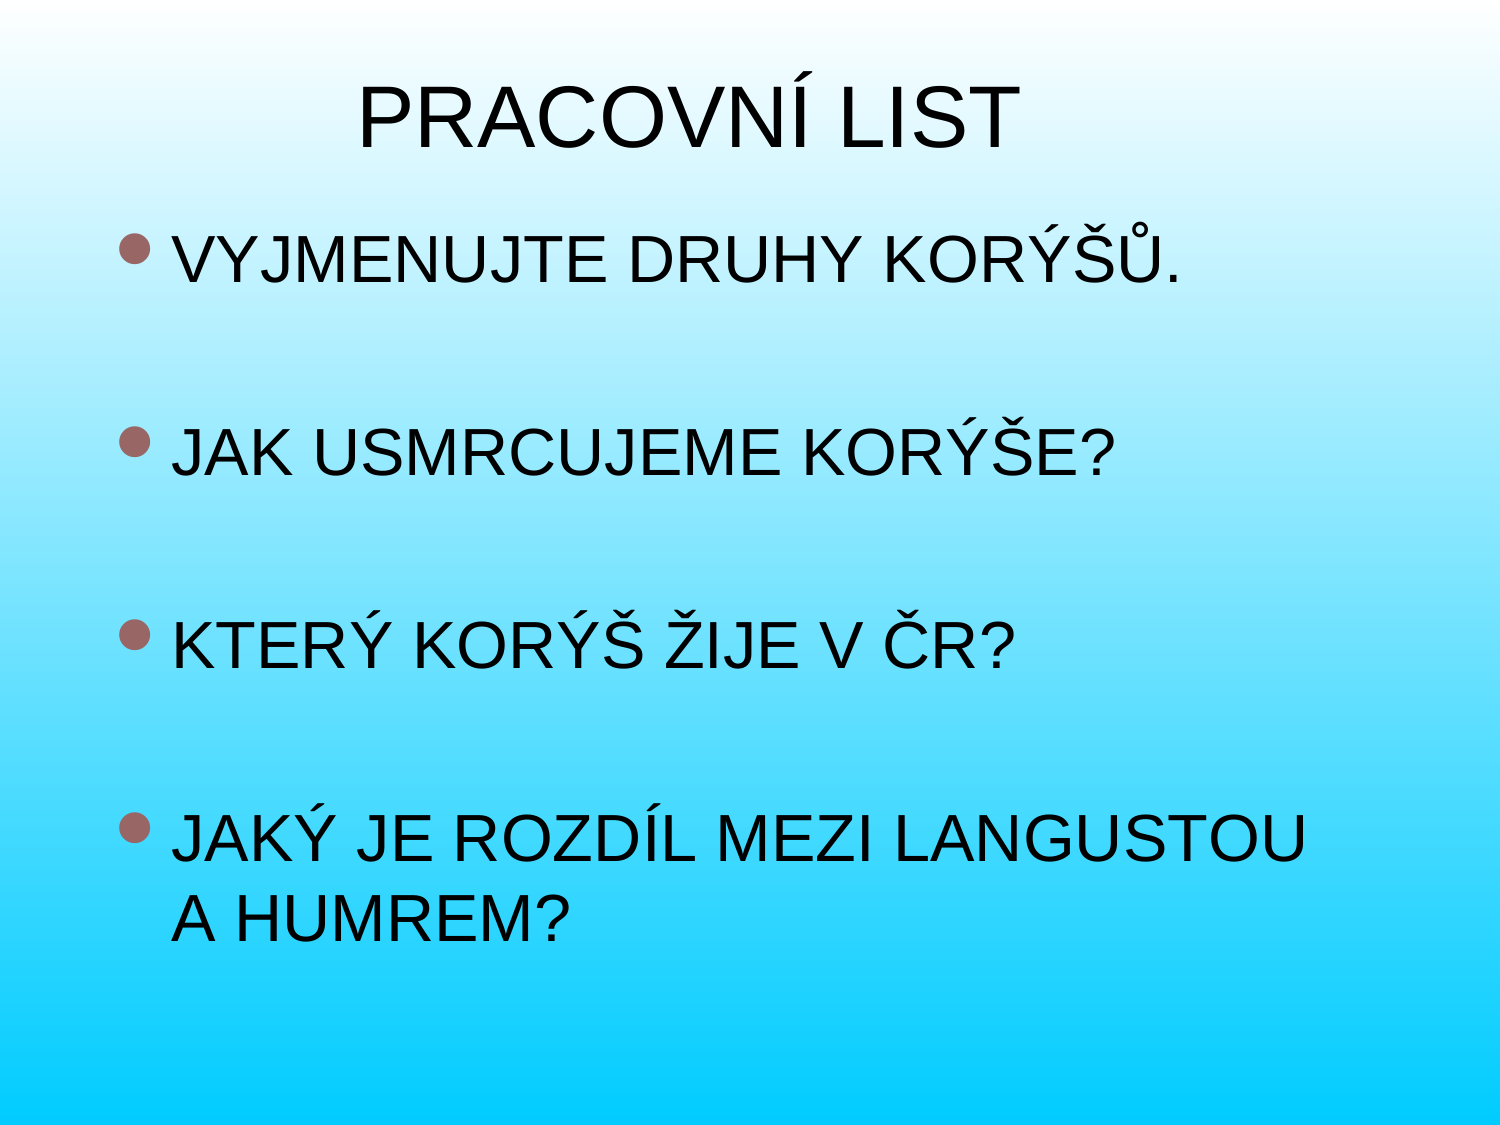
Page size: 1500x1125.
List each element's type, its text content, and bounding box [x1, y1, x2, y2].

title PRACOVNÍ LIST [31, 37, 1347, 188]
list VYJMENUJTE DRUHY KORÝŠŮ. JAK USMRCUJEME KORÝŠE? KTERÝ KORÝŠ ŽIJE V ČR? JAKÝ JE ROZDÍL MEZI LANGUSTOU A HUMREM? [99, 207, 1401, 988]
